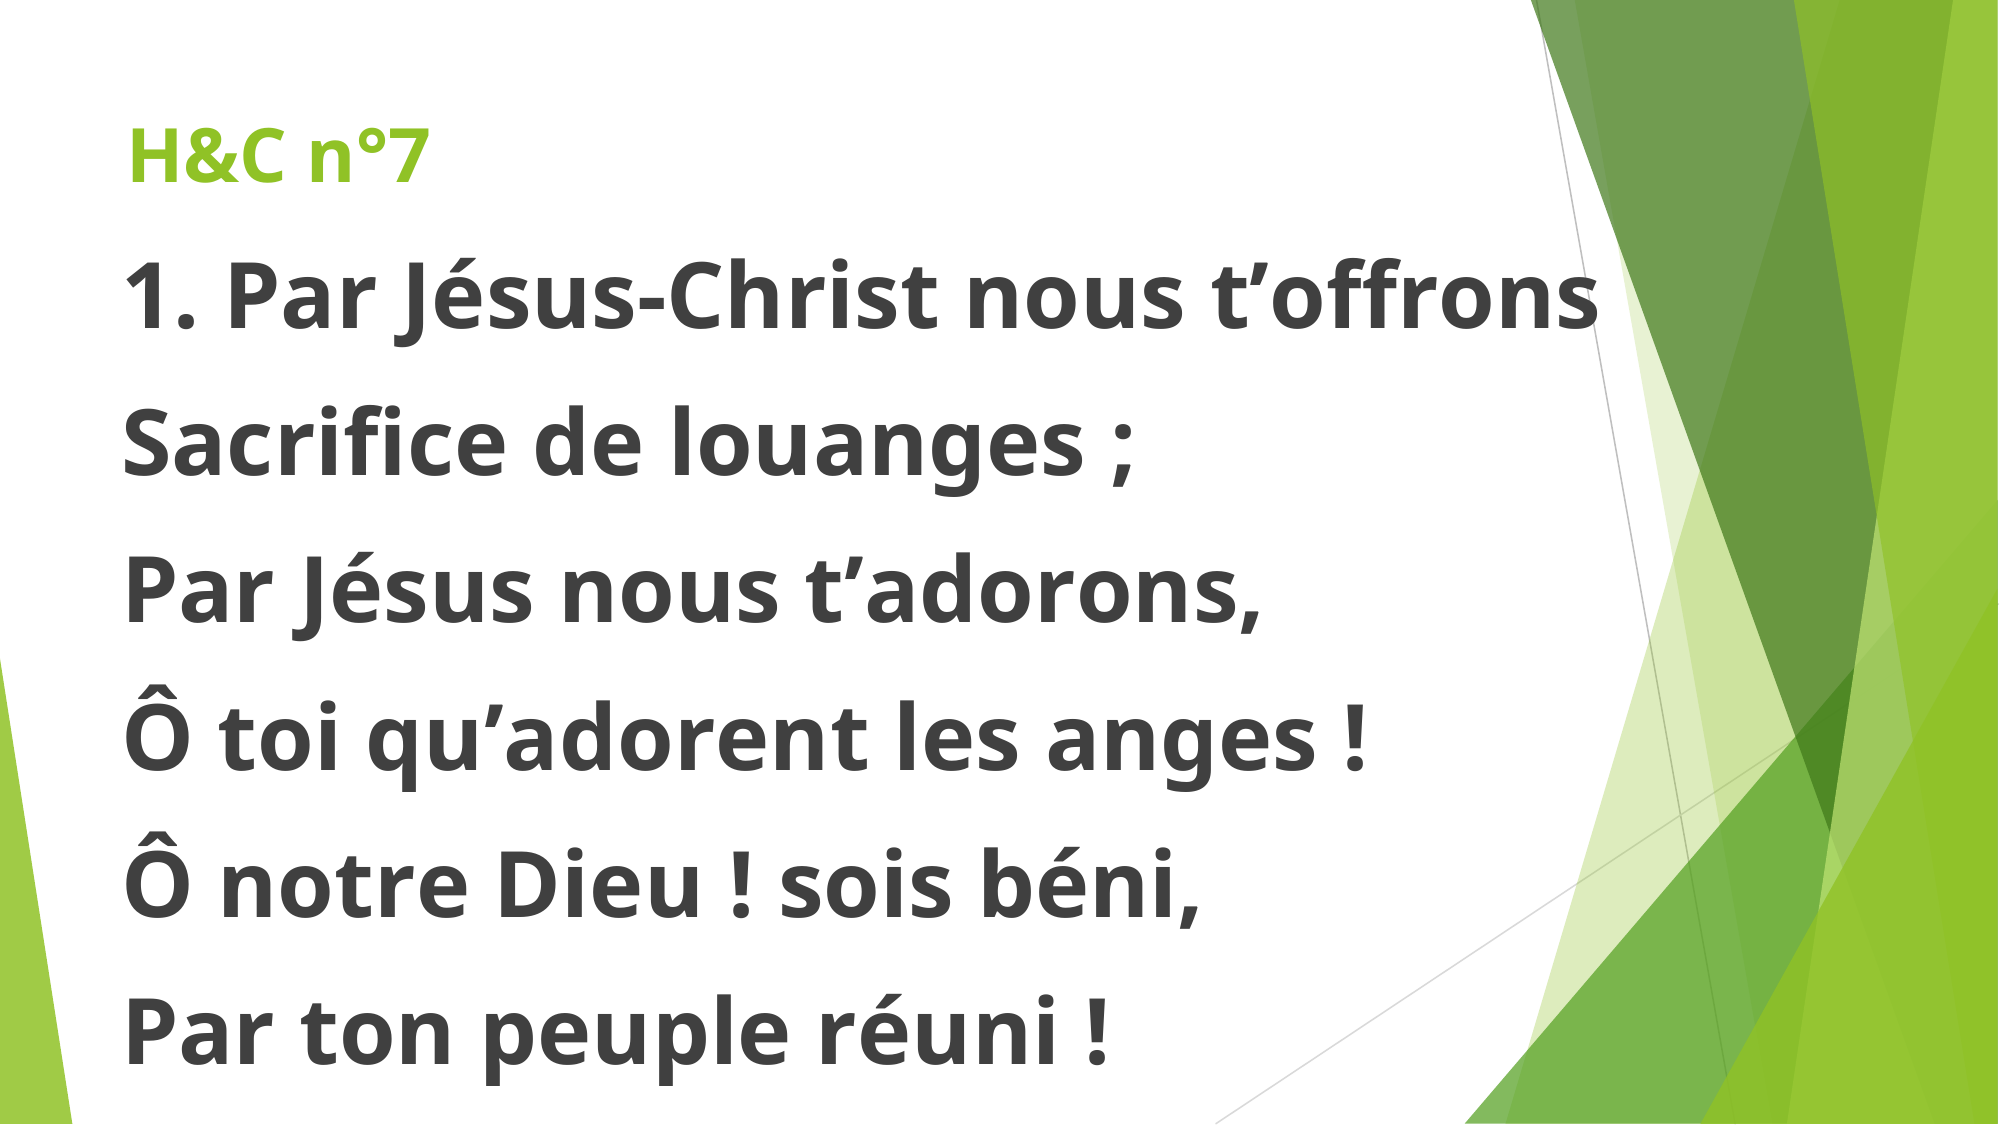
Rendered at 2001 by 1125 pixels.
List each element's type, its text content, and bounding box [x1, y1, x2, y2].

text_box 1. Par Jésus-Christ nous t’offrons Sacrifice de louanges ; Par Jésus nous t’adorons, Ô toi qu’adorent les anges ! Ô notre Dieu ! sois béni, Par ton peuple réuni ! [106, 213, 1973, 1037]
text_box H&C n°7 [111, 99, 1522, 213]
